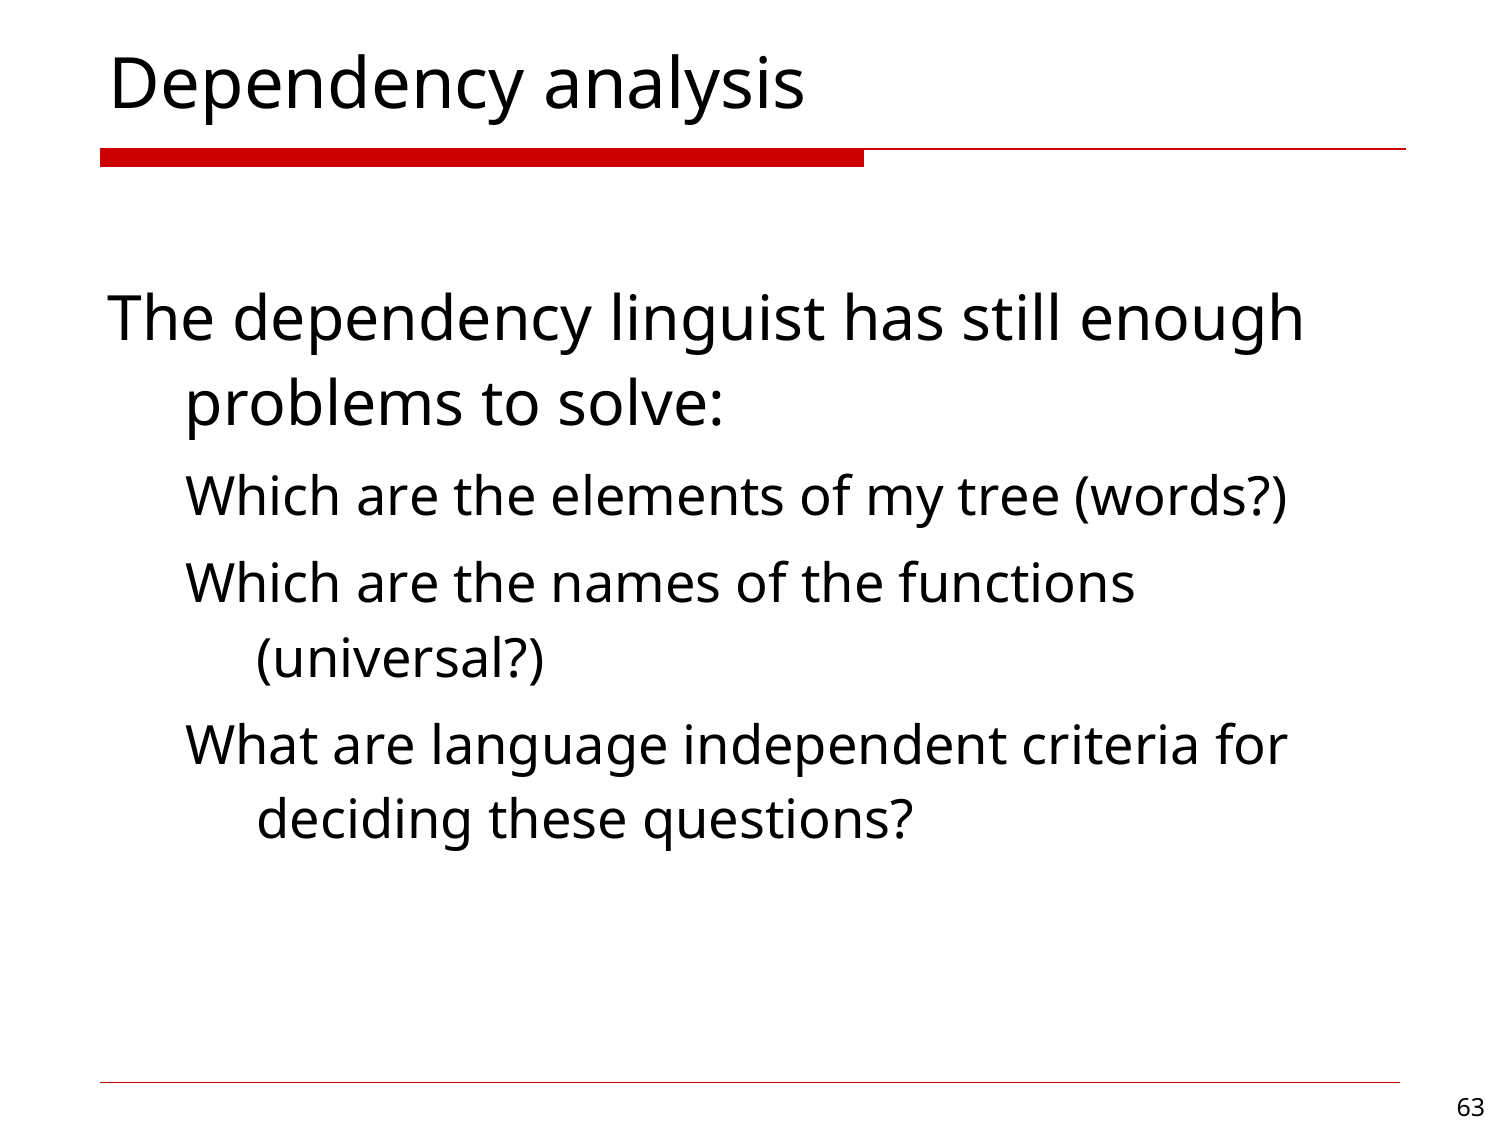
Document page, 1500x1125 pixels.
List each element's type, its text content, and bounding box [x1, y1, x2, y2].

title Dependency analysis [94, 36, 1407, 138]
list The dependency linguist has still enough problems to solve: Which are the elements of my tree (words?) Which are the names of the functions (universal?) What are language independent criteria for deciding these questions? [92, 266, 1406, 988]
